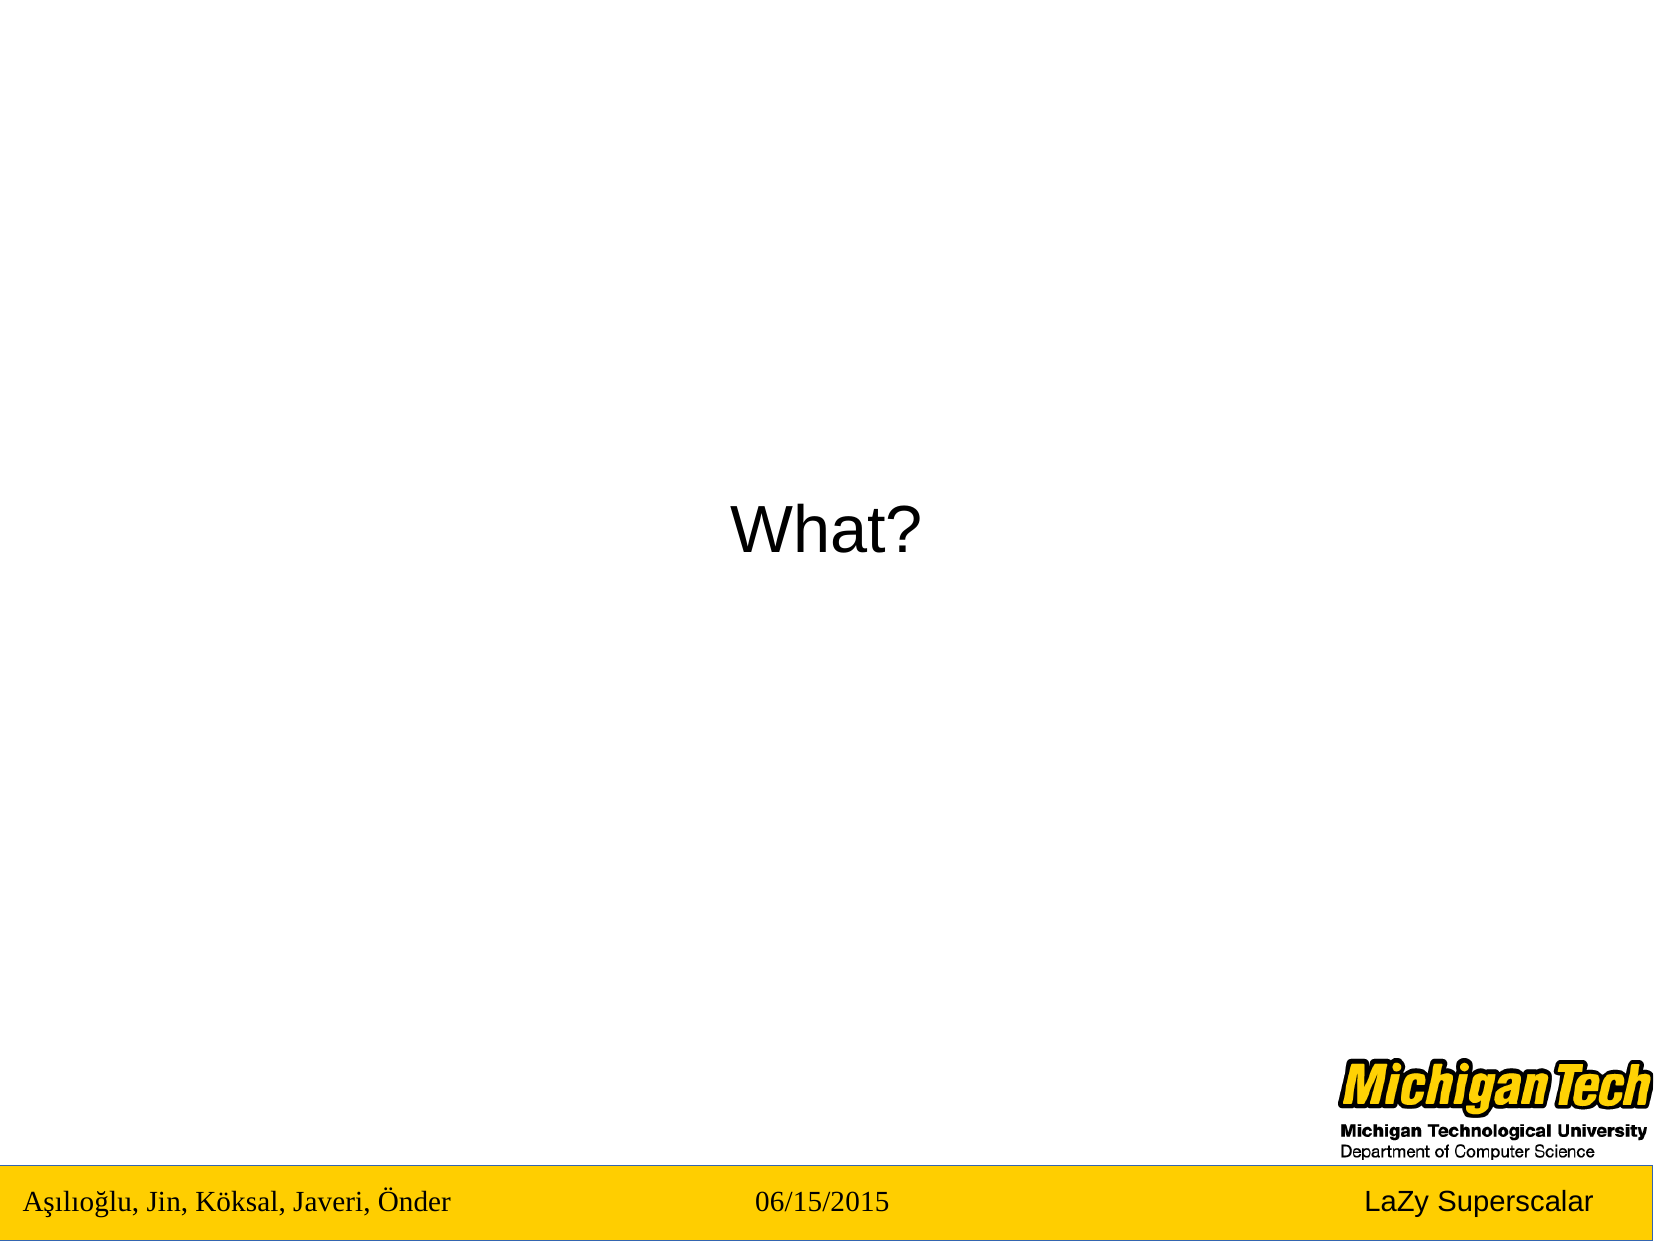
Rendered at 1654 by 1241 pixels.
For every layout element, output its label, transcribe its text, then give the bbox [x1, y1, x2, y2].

subtitle What? [82, 49, 1571, 1010]
picture [1338, 1058, 1654, 1160]
